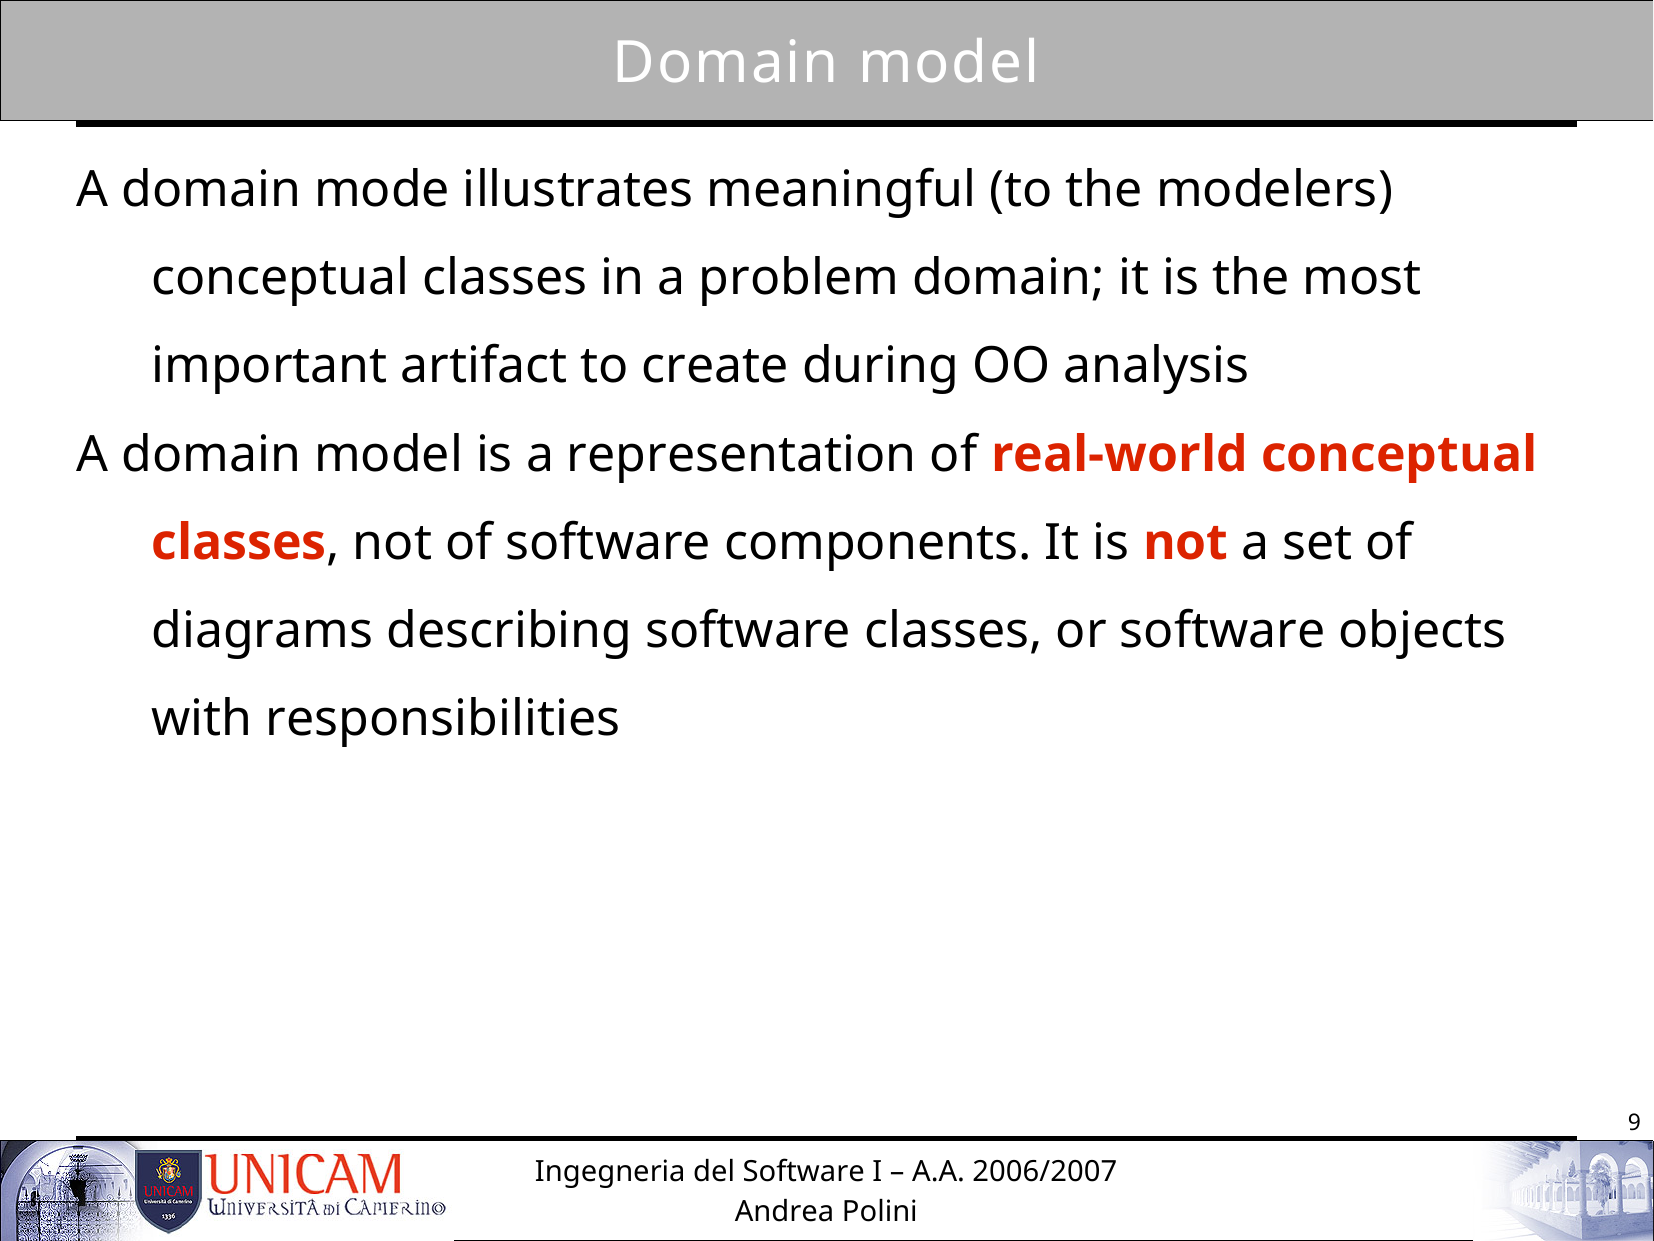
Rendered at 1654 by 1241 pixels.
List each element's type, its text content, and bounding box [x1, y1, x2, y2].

title Domain model [0, 0, 1653, 121]
picture [0, 1141, 454, 1241]
list A domain mode illustrates meaningful (to the modelers) conceptual classes in a problem domain; it is the most important artifact to create during OO analysis A domain model is a representation of real-world conceptual classes, not of software components. It is not a set of diagrams describing software classes, or software objects with responsibilities [76, 152, 1577, 715]
picture [1473, 1141, 1654, 1241]
